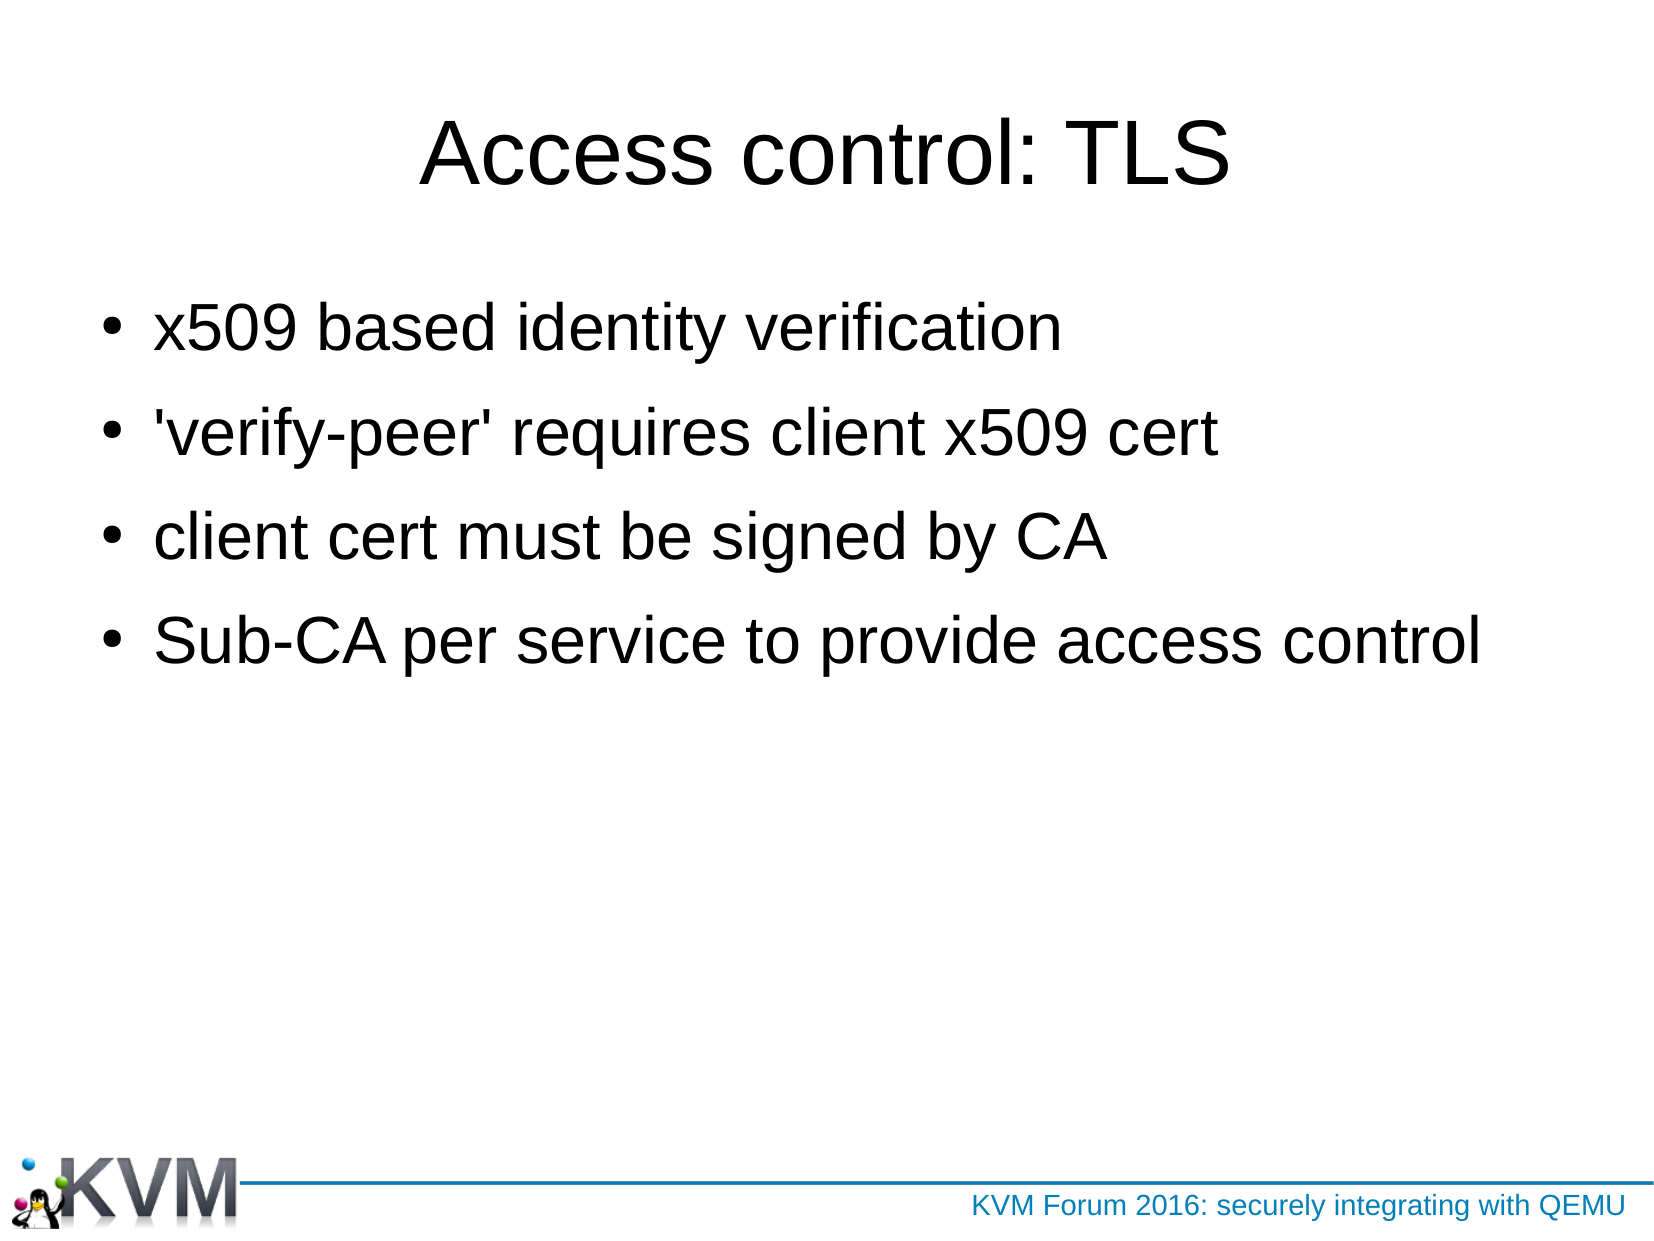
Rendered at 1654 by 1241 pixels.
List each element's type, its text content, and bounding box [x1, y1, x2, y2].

title Access control: TLS [82, 49, 1571, 257]
picture [11, 1157, 1654, 1229]
list x509 based identity verification 'verify-peer' requires client x509 cert client cert must be signed by CA Sub-CA per service to provide access control [82, 290, 1571, 1010]
